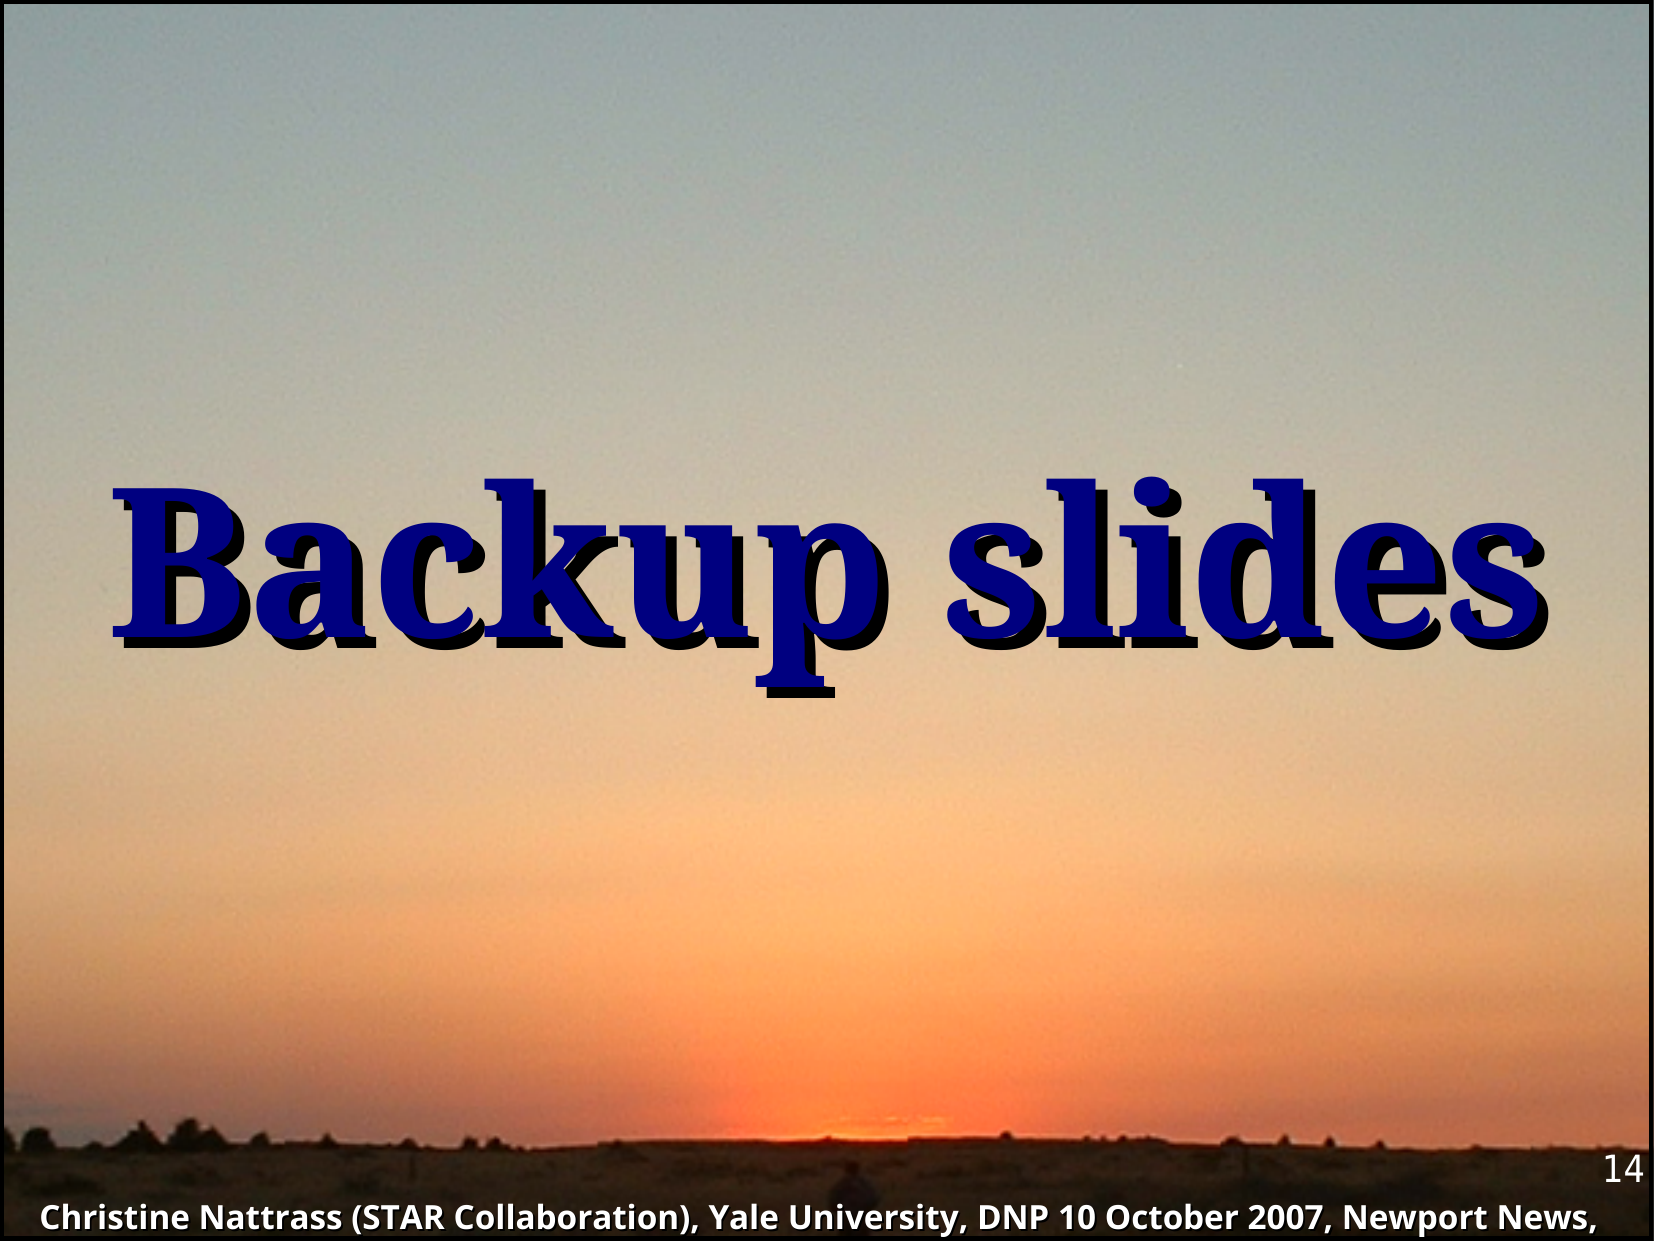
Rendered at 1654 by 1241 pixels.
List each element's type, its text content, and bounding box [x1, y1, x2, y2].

title Backup slides [82, 462, 1571, 671]
picture [1426, 1217, 1431, 1225]
picture [4, 4, 1649, 1236]
